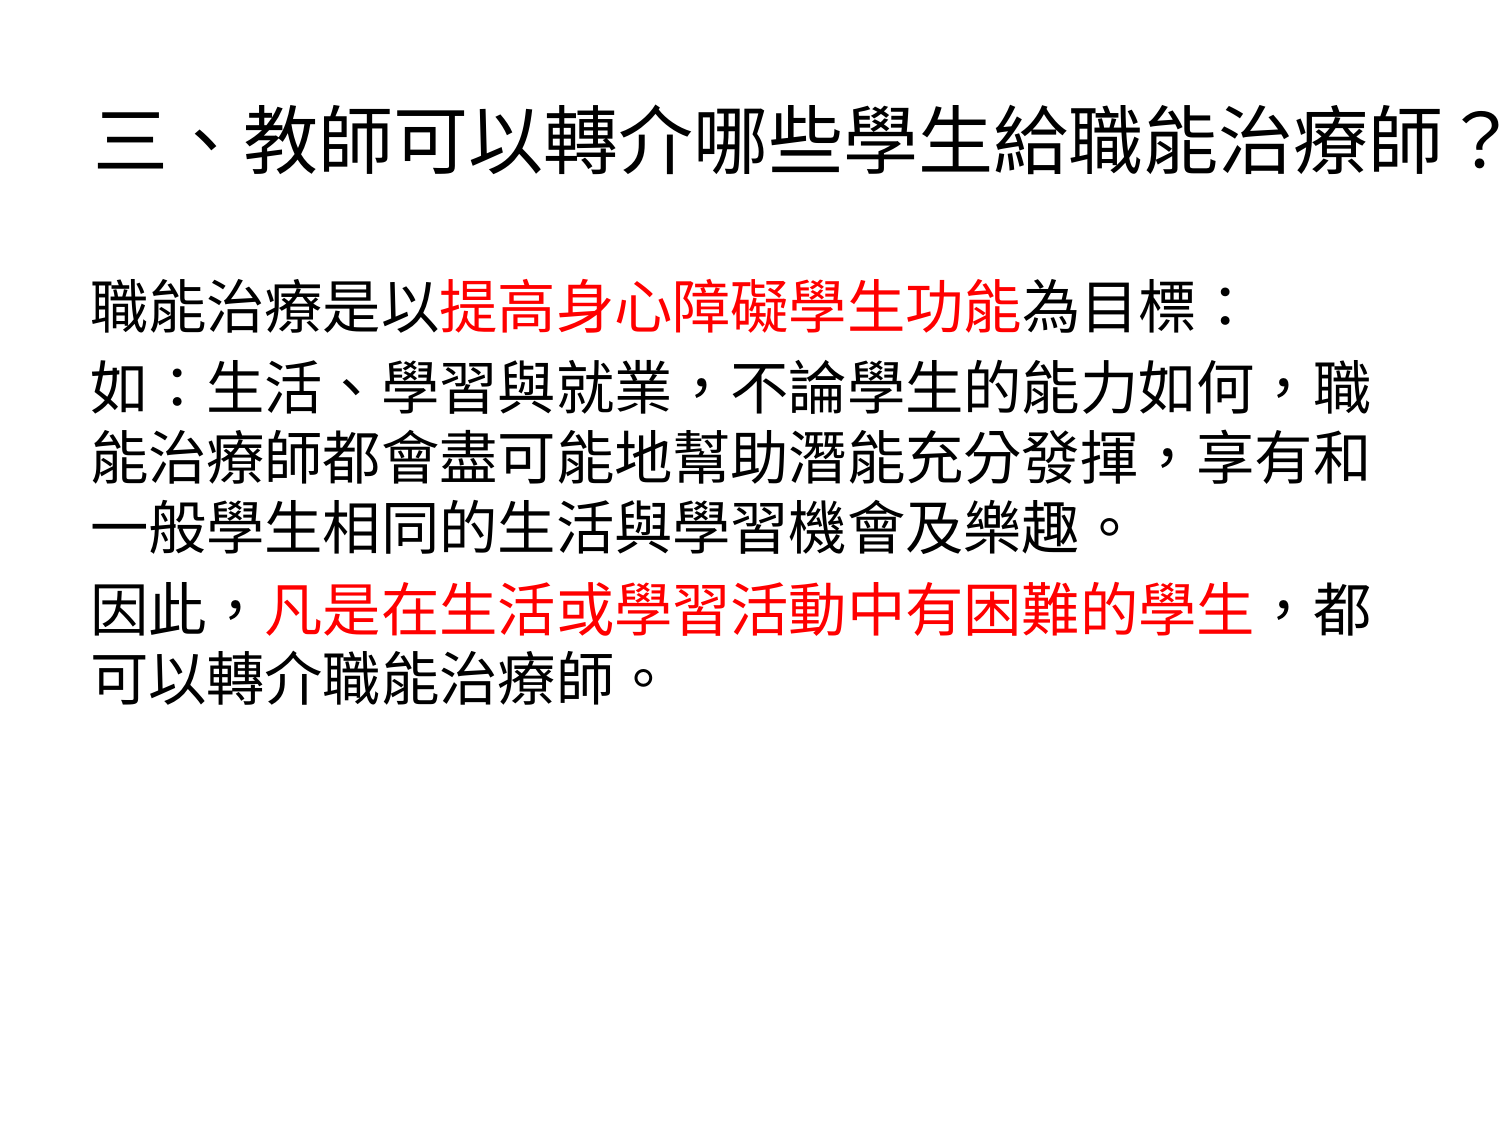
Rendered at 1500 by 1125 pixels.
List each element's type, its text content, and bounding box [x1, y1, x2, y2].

title 三、教師可以轉介哪些學生給職能治療師？ [75, 45, 1463, 233]
list 職能治療是以提高身心障礙學生功能為目標： 如：生活、學習與就業，不論學生的能力如何，職能治療師都會盡可能地幫助潛能充分發揮，享有和一般學生相同的生活與學習機會及樂趣。 因此，凡是在生活或學習活動中有困難的學生，都可以轉介職能治療師。 [75, 262, 1425, 1005]
